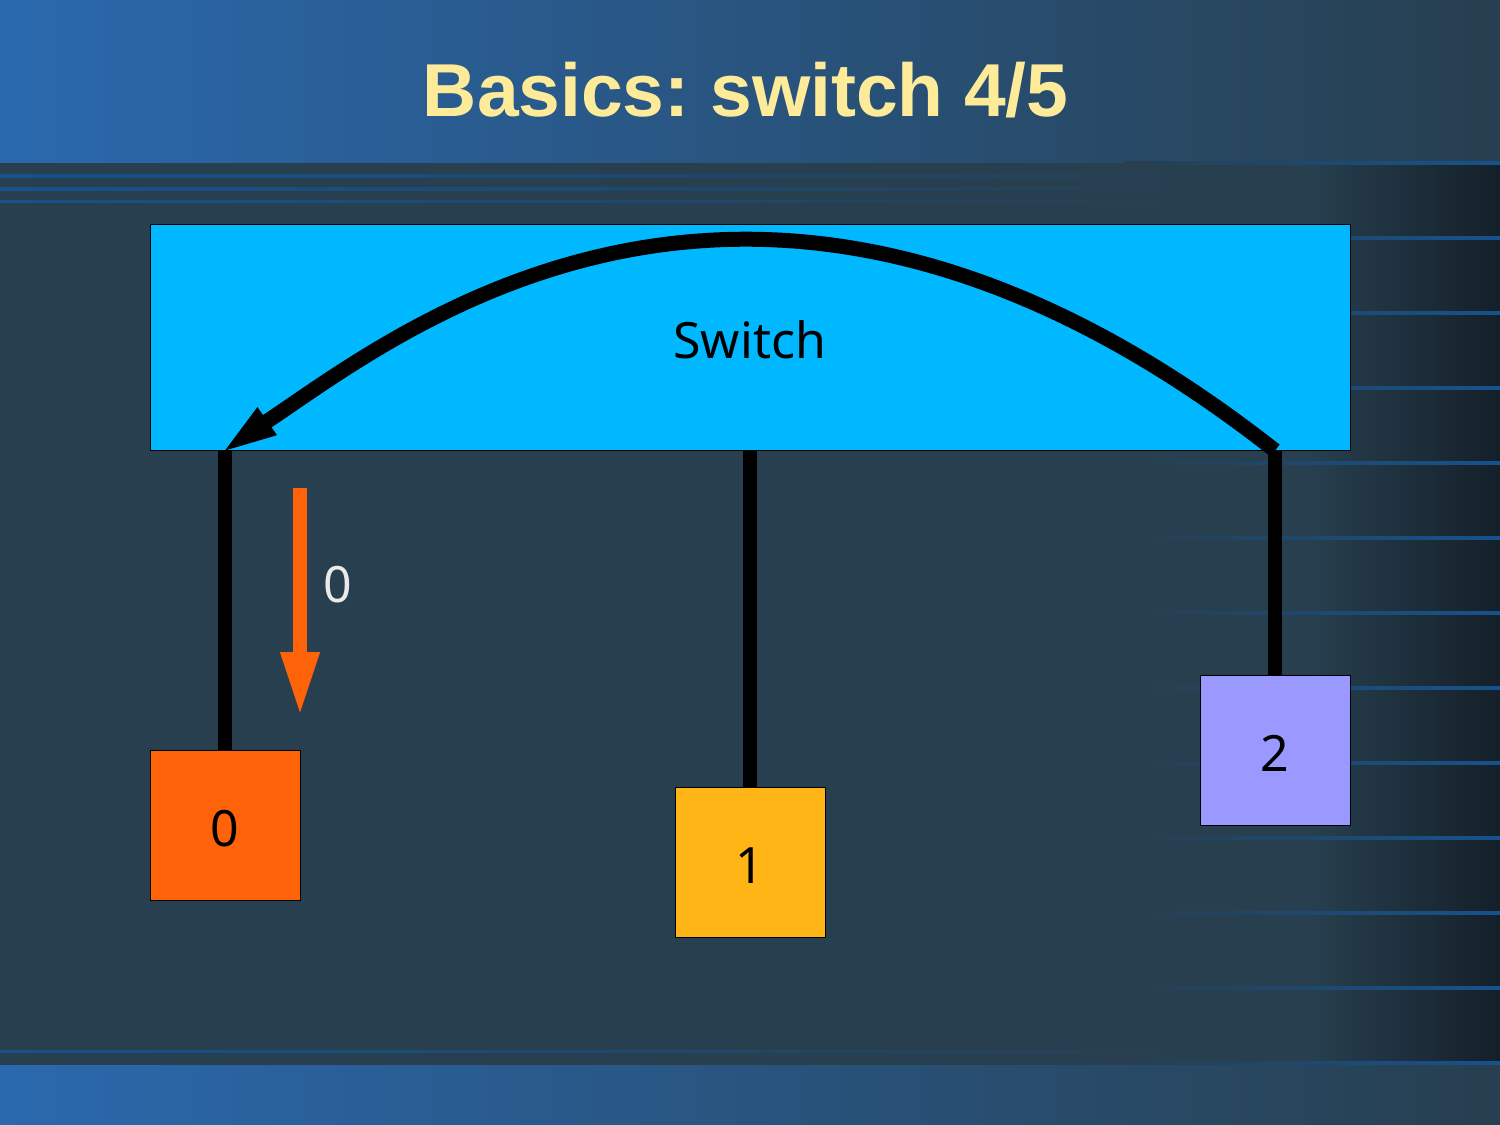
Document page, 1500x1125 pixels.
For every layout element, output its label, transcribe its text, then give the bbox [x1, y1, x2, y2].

text_box 2 [1200, 675, 1351, 826]
text_box 0 [150, 750, 301, 901]
text_box 1 [675, 787, 826, 938]
title Basics: switch 4/5 [83, 24, 1409, 151]
text_box Switch [231, 247, 1262, 451]
text_box Switch [150, 224, 1351, 451]
text_box 0 [300, 487, 376, 676]
